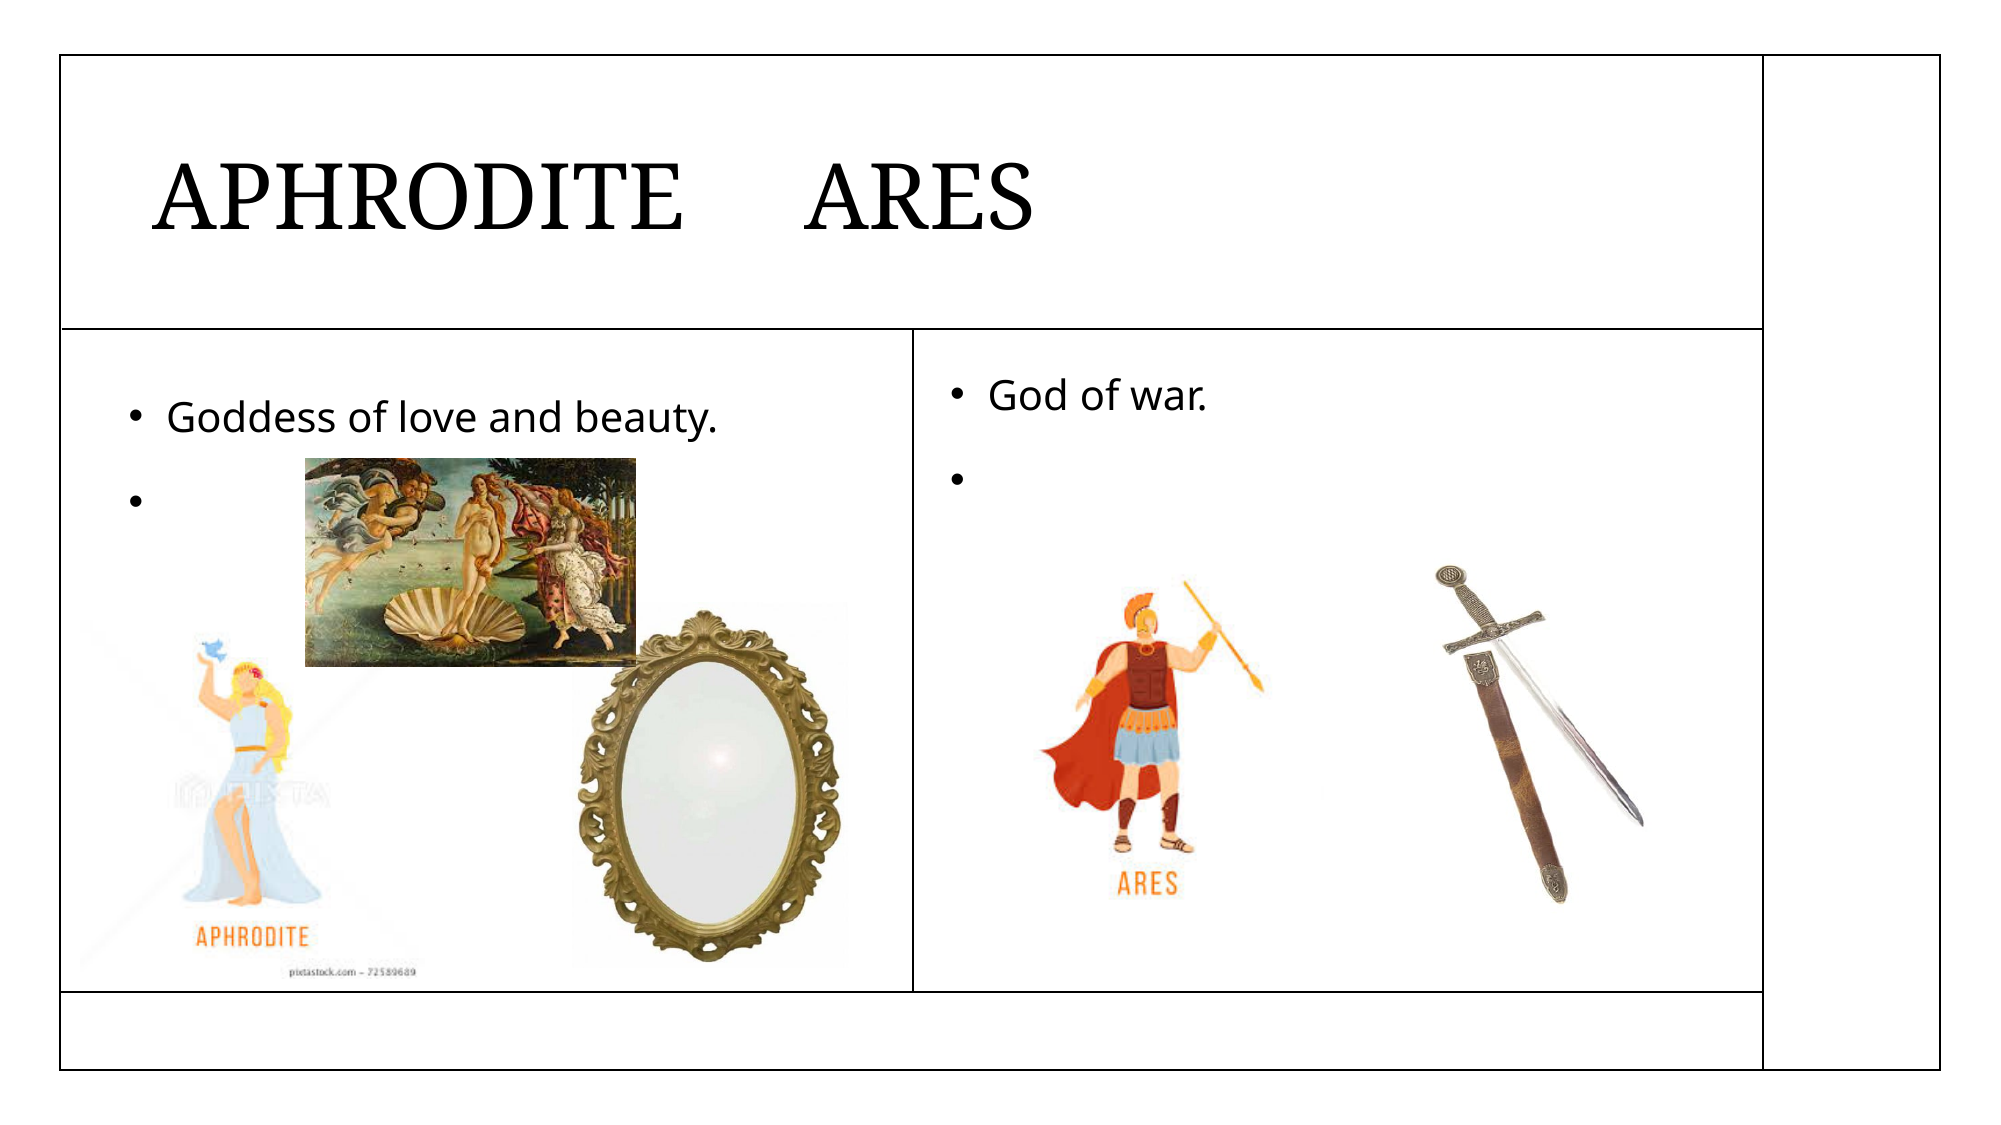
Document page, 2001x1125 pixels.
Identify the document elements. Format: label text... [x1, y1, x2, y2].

list Goddess of love and beauty. [113, 367, 854, 620]
list God of war. [934, 345, 1727, 957]
picture [971, 562, 1324, 915]
list Goddess of love and beauty. [425, 667, 854, 979]
picture [80, 458, 878, 979]
picture [1359, 548, 1725, 929]
title APHRODITE ARES [138, 90, 1727, 309]
